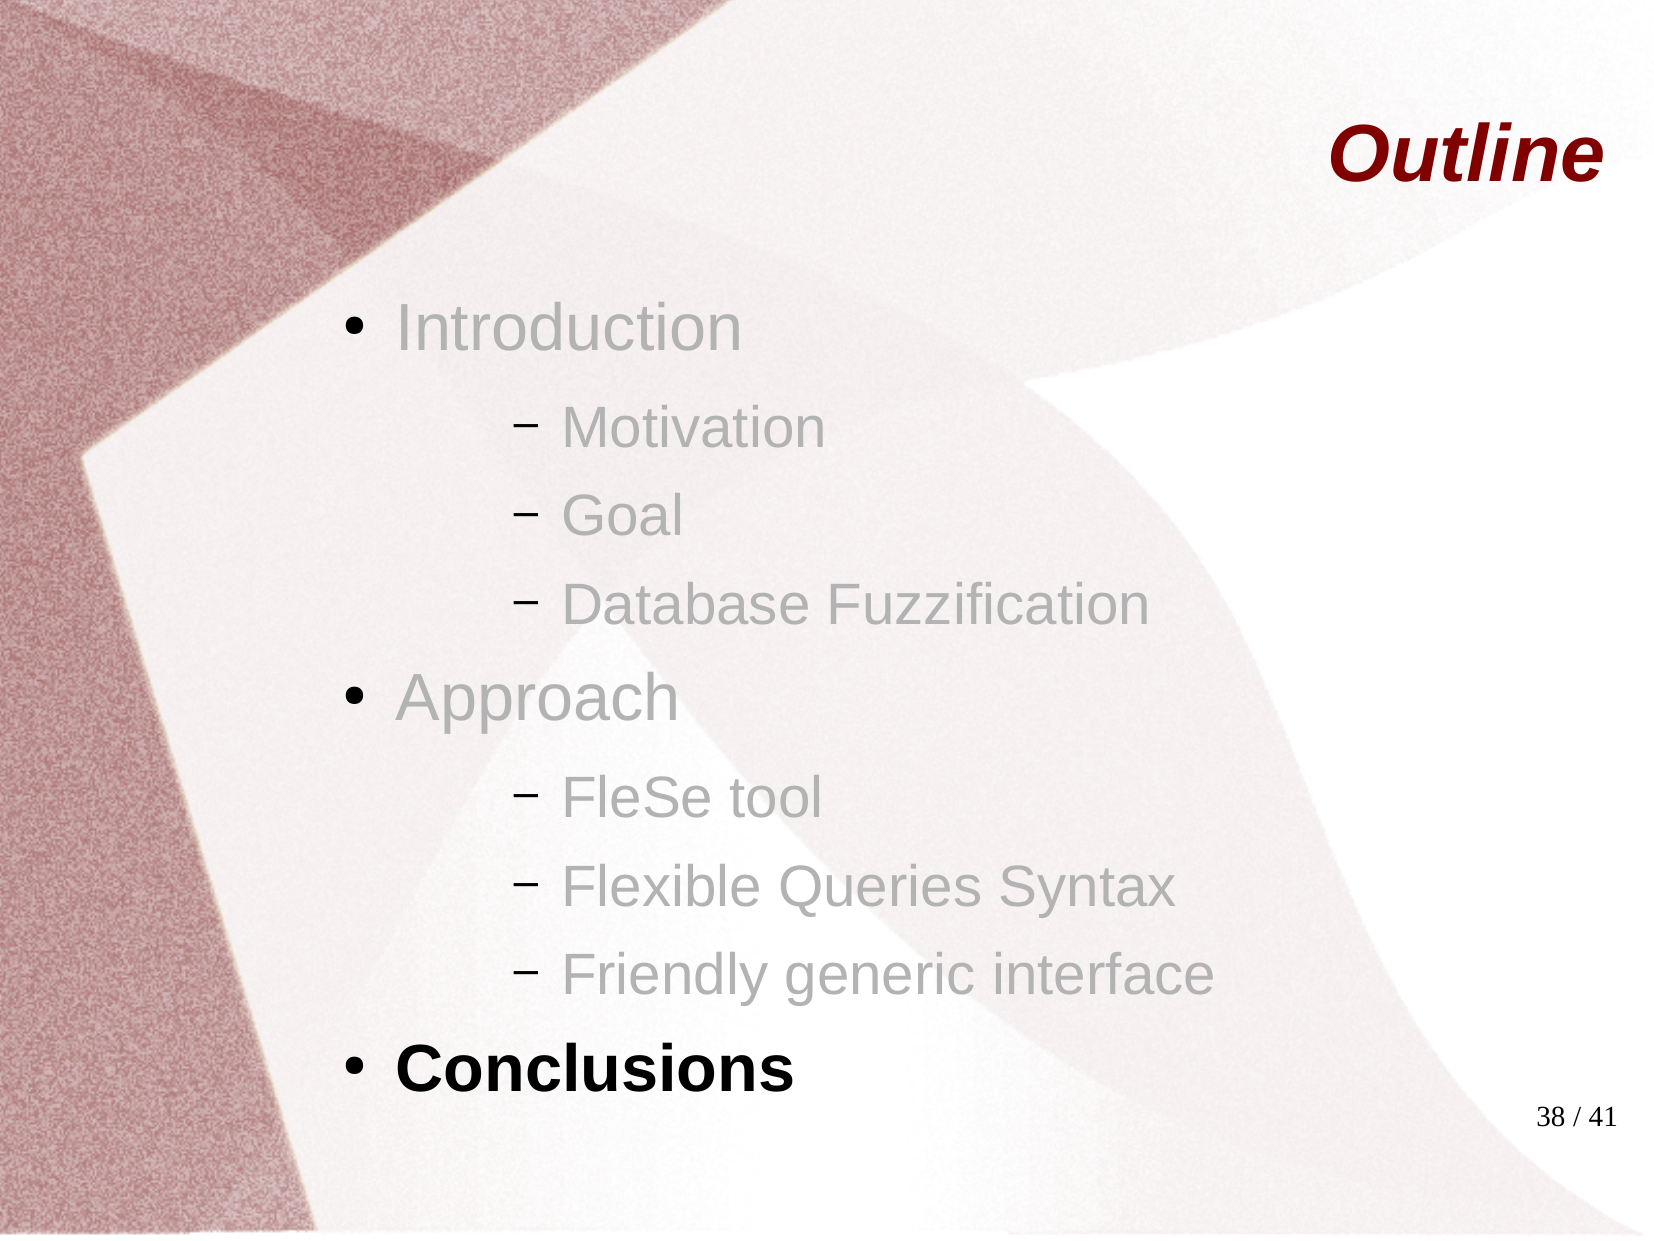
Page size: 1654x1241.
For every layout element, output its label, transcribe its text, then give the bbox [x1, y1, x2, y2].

picture [0, 0, 1654, 1241]
list Introduction Motivation Goal Database Fuzzification Approach FleSe tool Flexible Queries Syntax Friendly generic interface Conclusions [324, 290, 1601, 1106]
title Outline [596, 49, 1607, 257]
